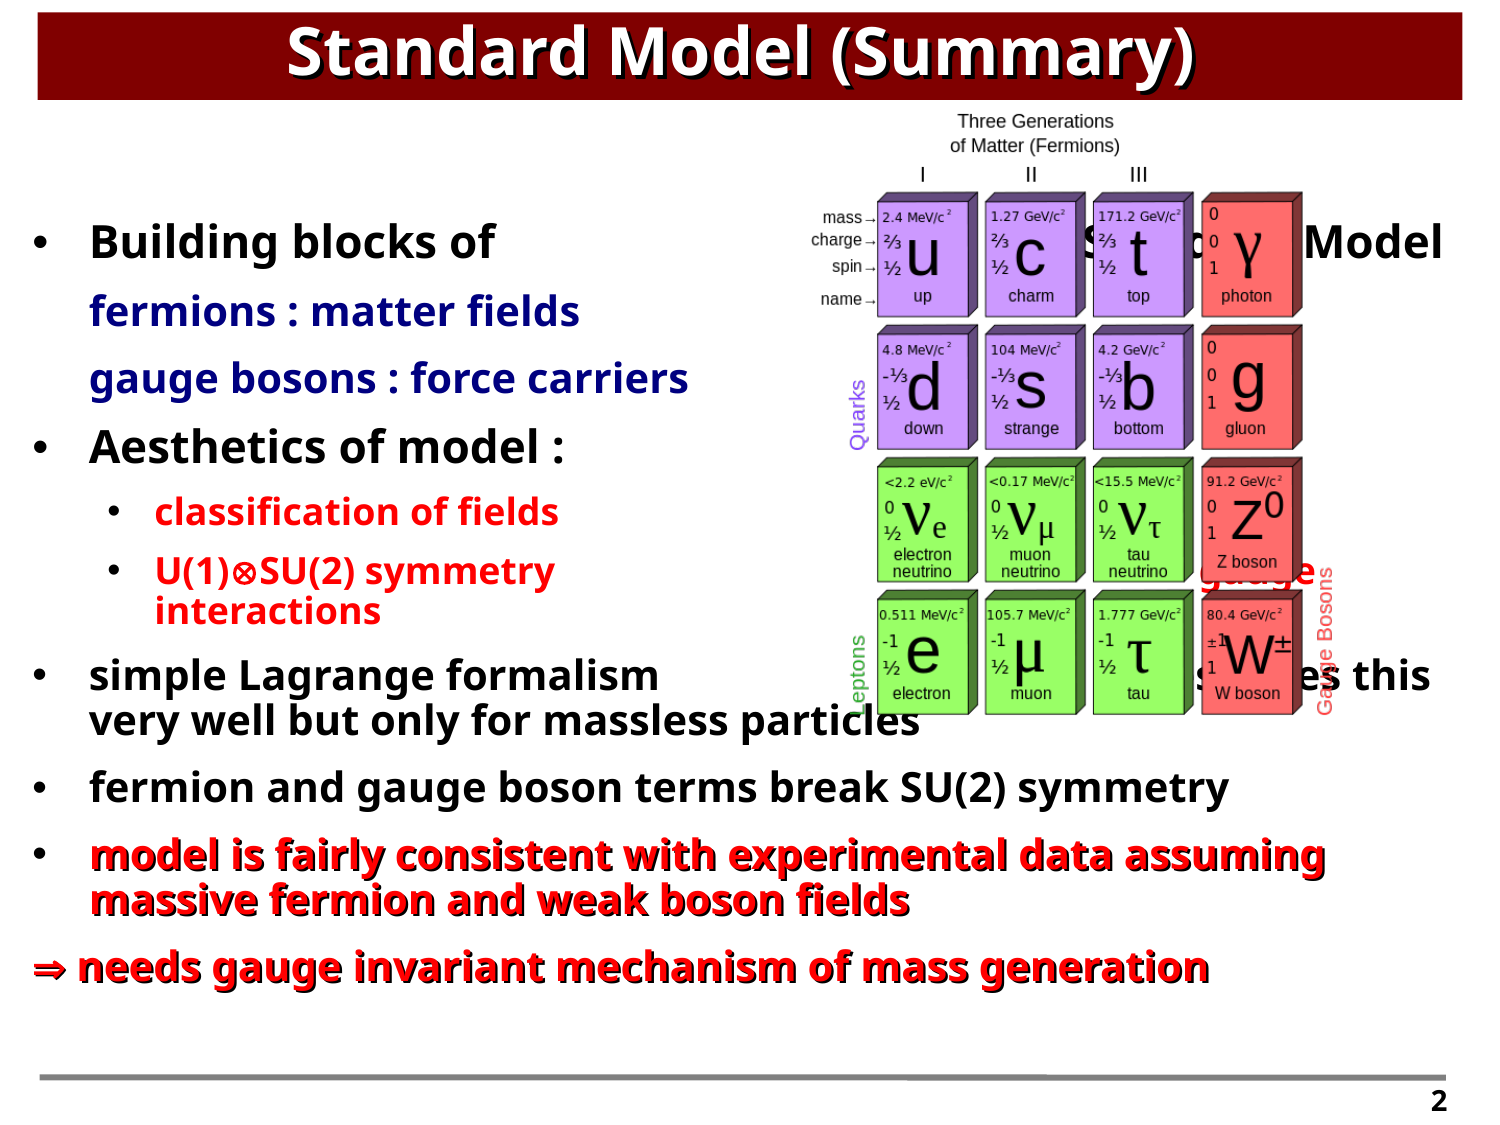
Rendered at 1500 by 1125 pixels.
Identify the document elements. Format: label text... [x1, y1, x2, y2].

list Building blocks of Standard Model fermions : matter fields gauge bosons : force carriers Aesthetics of model : classification of fields U(1)ÄSU(2) symmetry → gauge interactions simple Lagrange formalism describes this very well but only for massless particles fermion and gauge boson terms break SU(2) symmetry model is fairly consistent with experimental data assuming massive fermion and weak boson fields Þ needs gauge invariant mechanism of mass generation [17, 135, 1471, 1125]
picture [780, 97, 1360, 732]
title Standard Model (Summary) [41, 10, 1459, 98]
